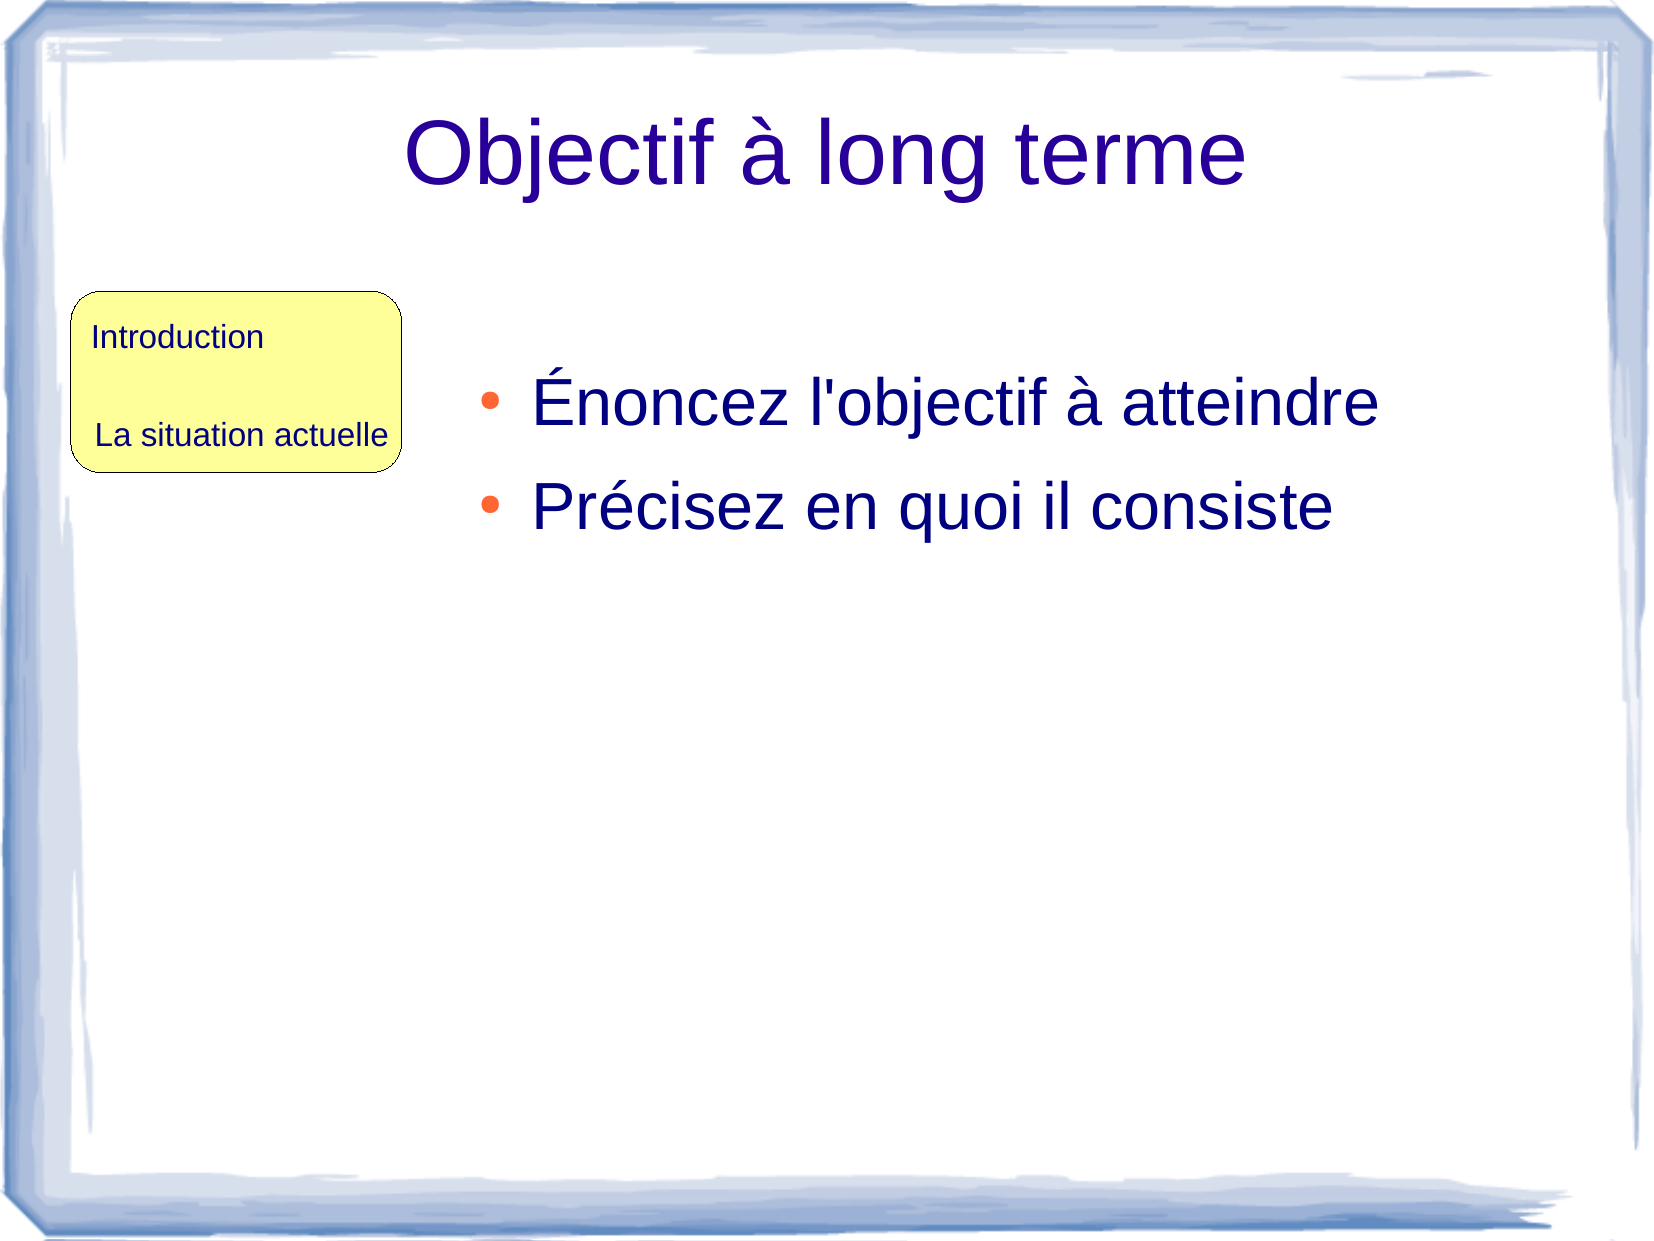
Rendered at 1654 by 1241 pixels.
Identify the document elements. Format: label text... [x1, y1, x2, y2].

picture [0, 0, 1654, 1241]
list Énoncez l'objectif à atteindre Précisez en quoi il consiste [460, 364, 1570, 1147]
title Objectif à long terme [82, 49, 1571, 257]
